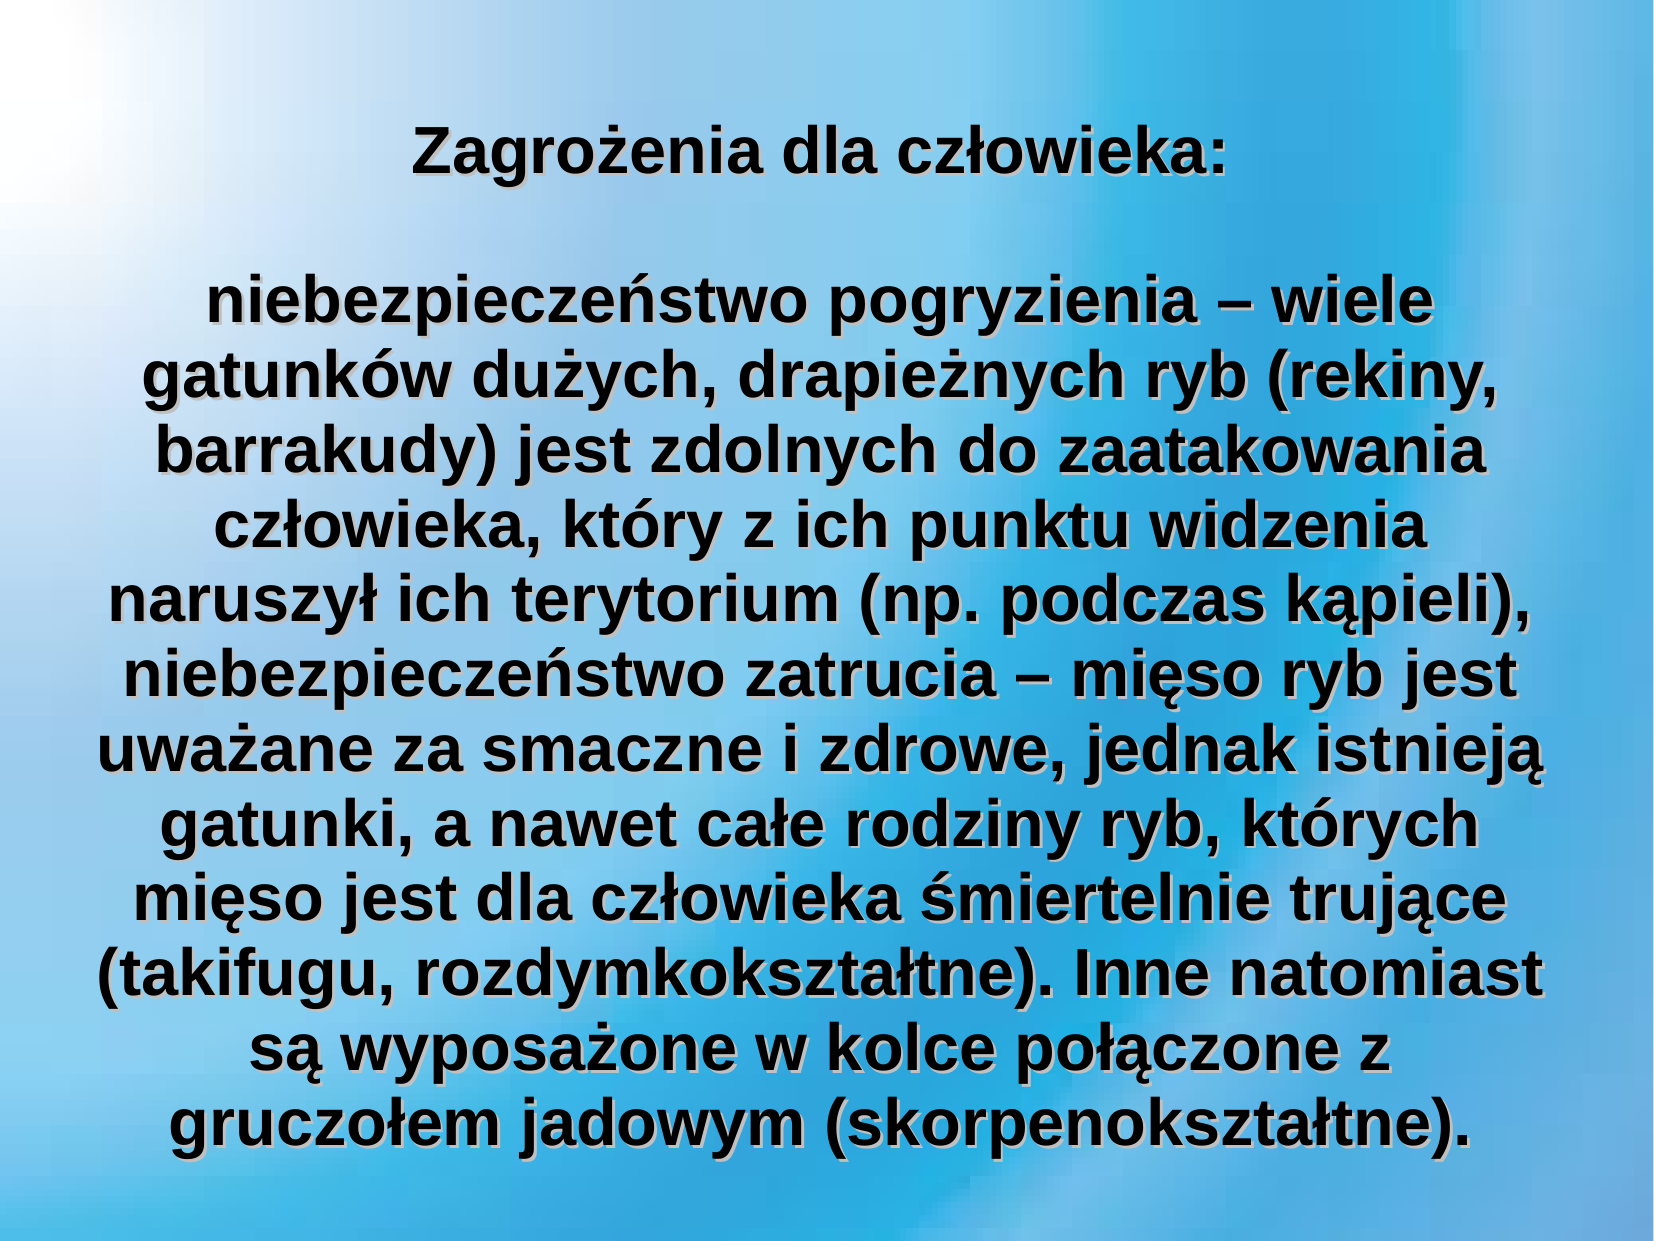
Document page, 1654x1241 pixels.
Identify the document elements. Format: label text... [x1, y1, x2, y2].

title Zagrożenia dla człowieka: niebezpieczeństwo pogryzienia – wiele gatunków dużych, drapieżnych ryb (rekiny, barrakudy) jest zdolnych do zaatakowania człowieka, który z ich punktu widzenia naruszył ich terytorium (np. podczas kąpieli), niebezpieczeństwo zatrucia – mięso ryb jest uważane za smaczne i zdrowe, jednak istnieją gatunki, a nawet całe rodziny ryb, których mięso jest dla człowieka śmiertelnie trujące (takifugu, rozdymkokształtne). Inne natomiast są wyposażone w kolce połączone z gruczołem jadowym (skorpenokształtne). [76, 112, 1565, 1160]
picture [0, 0, 1654, 1241]
